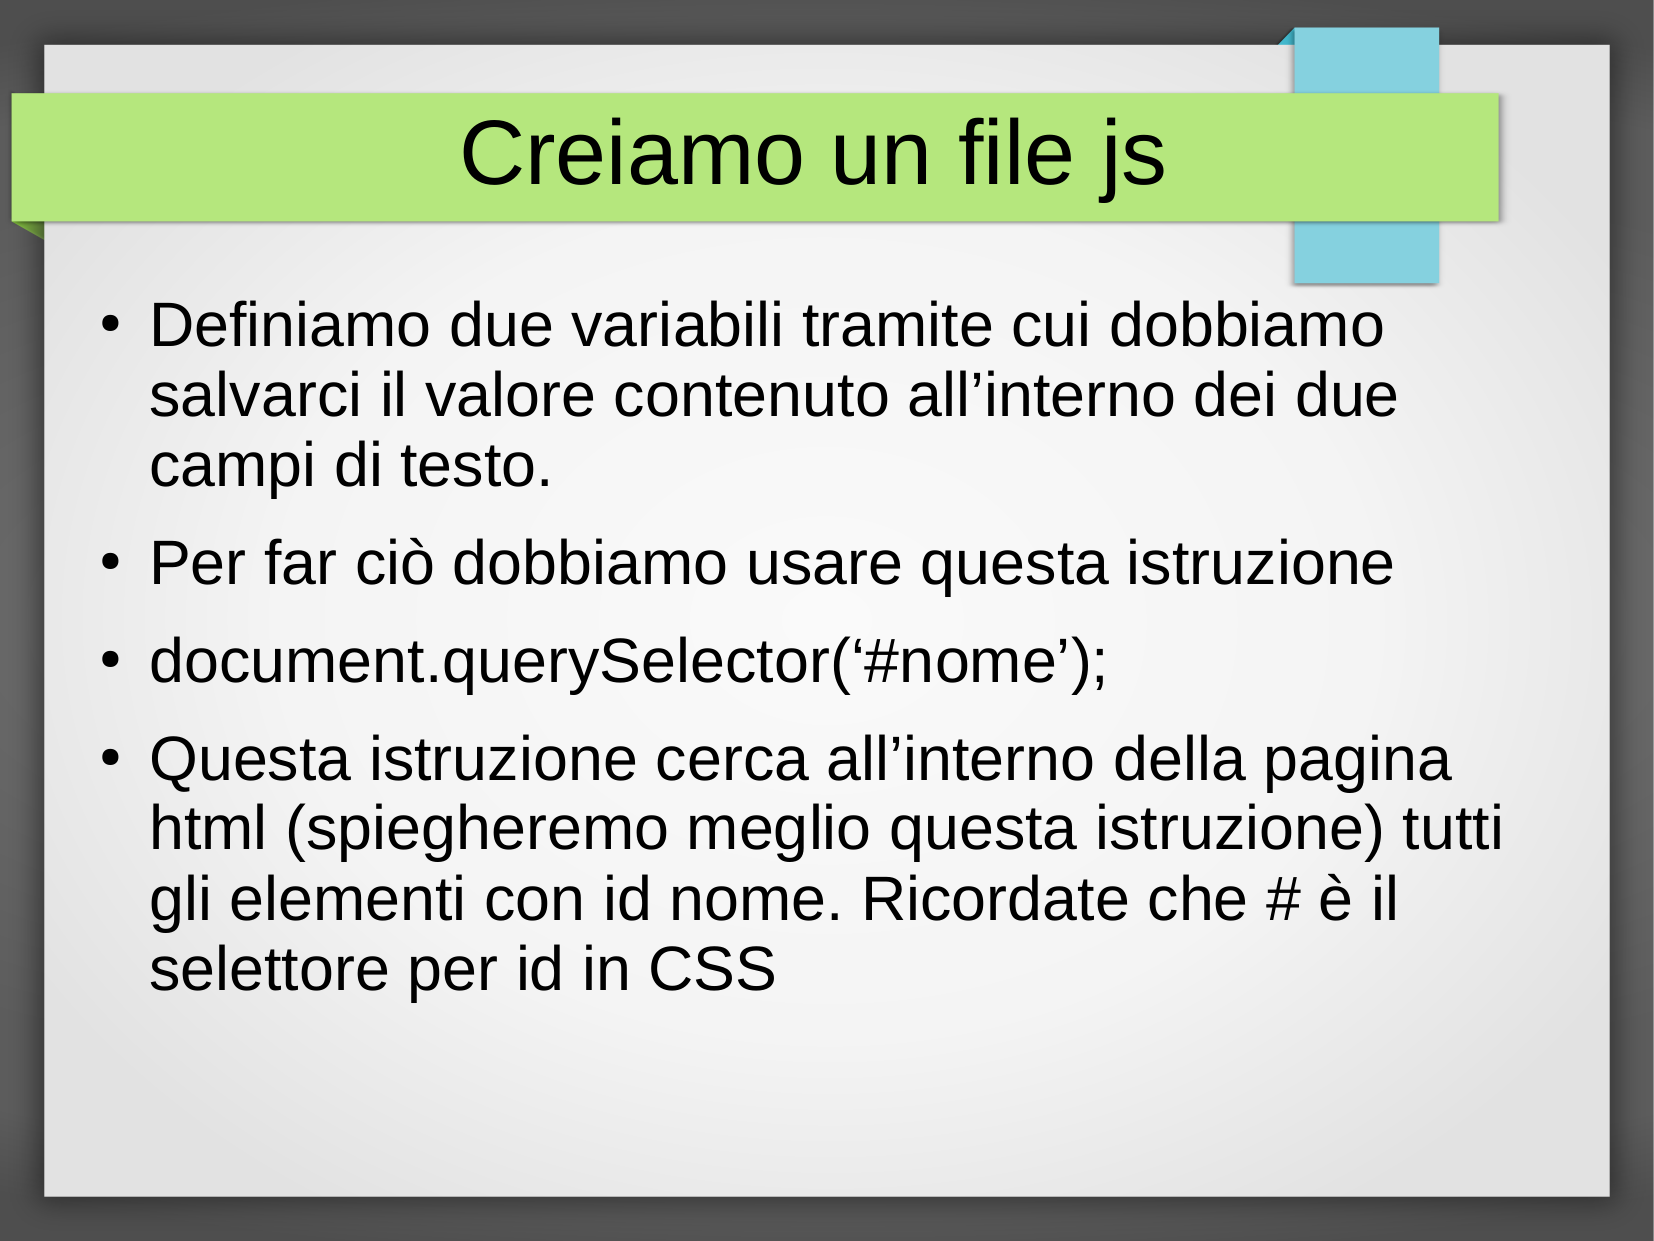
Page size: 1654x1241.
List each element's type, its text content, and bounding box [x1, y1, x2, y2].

title Creiamo un file js [82, 49, 1571, 257]
picture [0, 0, 1654, 1241]
list Definiamo due variabili tramite cui dobbiamo salvarci il valore contenuto all’interno dei due campi di testo. Per far ciò dobbiamo usare questa istruzione document.querySelector(‘#nome’); Questa istruzione cerca all’interno della pagina html (spiegheremo meglio questa istruzione) tutti gli elementi con id nome. Ricordate che # è il selettore per id in CSS [82, 290, 1571, 1010]
